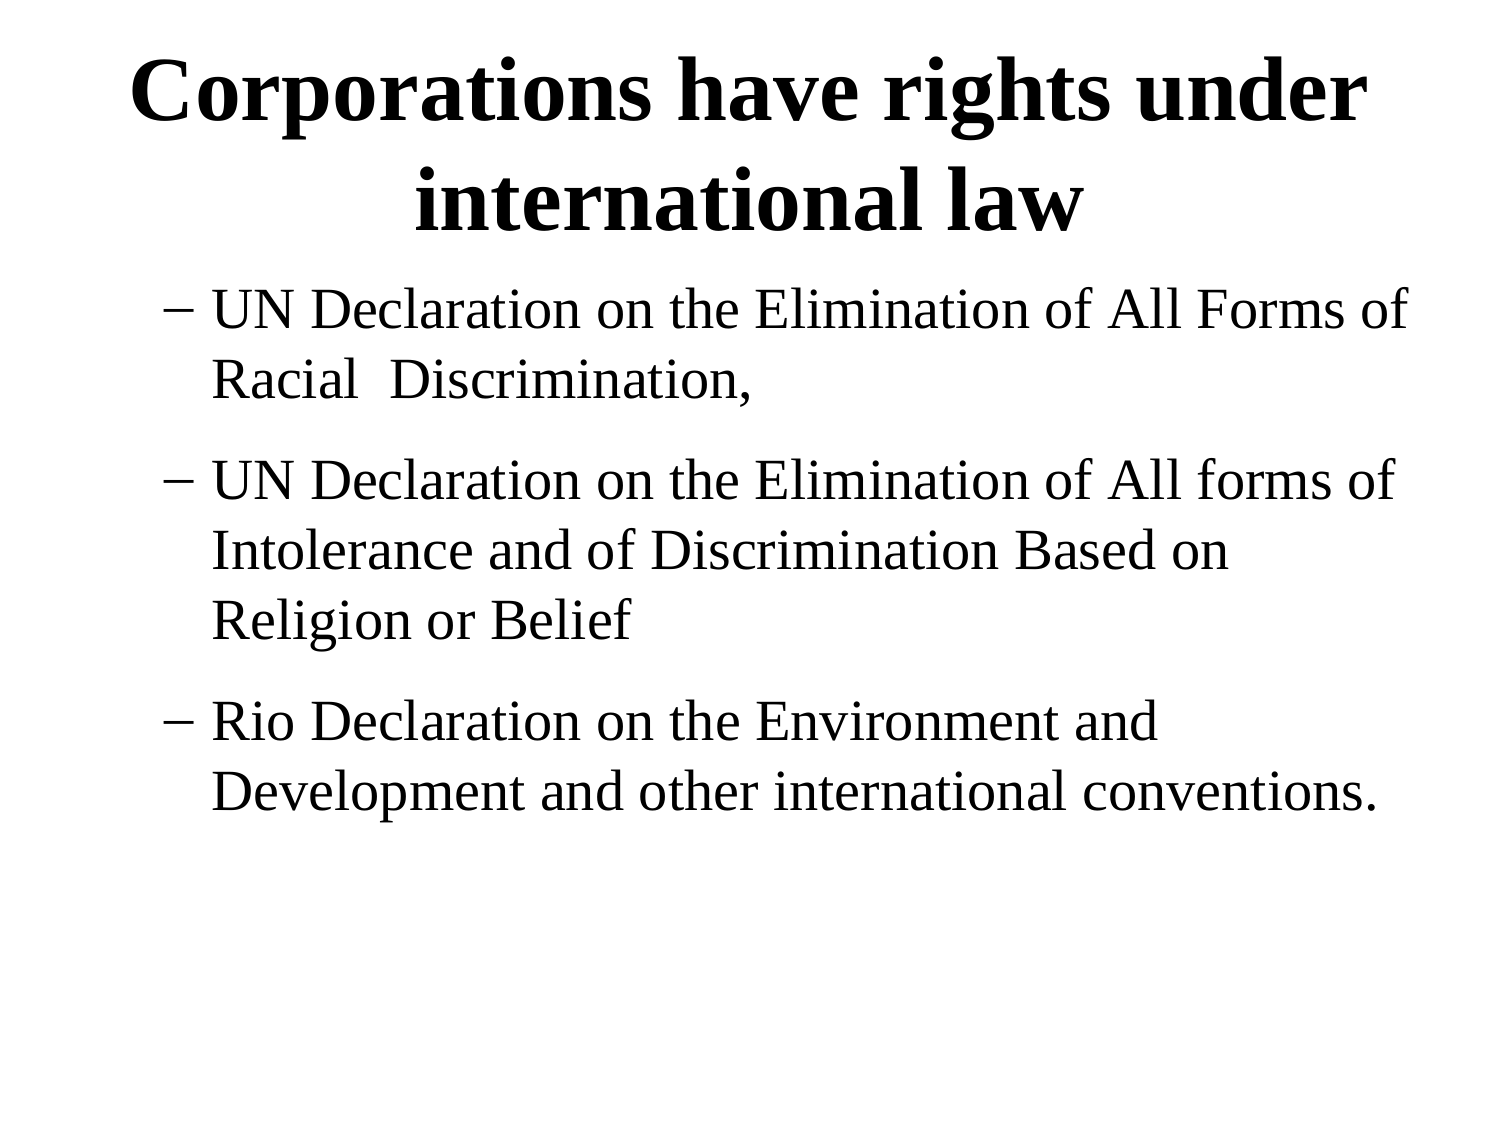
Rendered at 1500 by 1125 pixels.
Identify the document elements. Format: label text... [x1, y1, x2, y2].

list UN Declaration on the Elimination of All Forms of Racial Discrimination, UN Declaration on the Elimination of All forms of Intolerance and of Discrimination Based on Religion or Belief Rio Declaration on the Environment and Development and other international conventions. [75, 262, 1426, 1005]
title Corporations have rights under international law [75, 45, 1426, 233]
